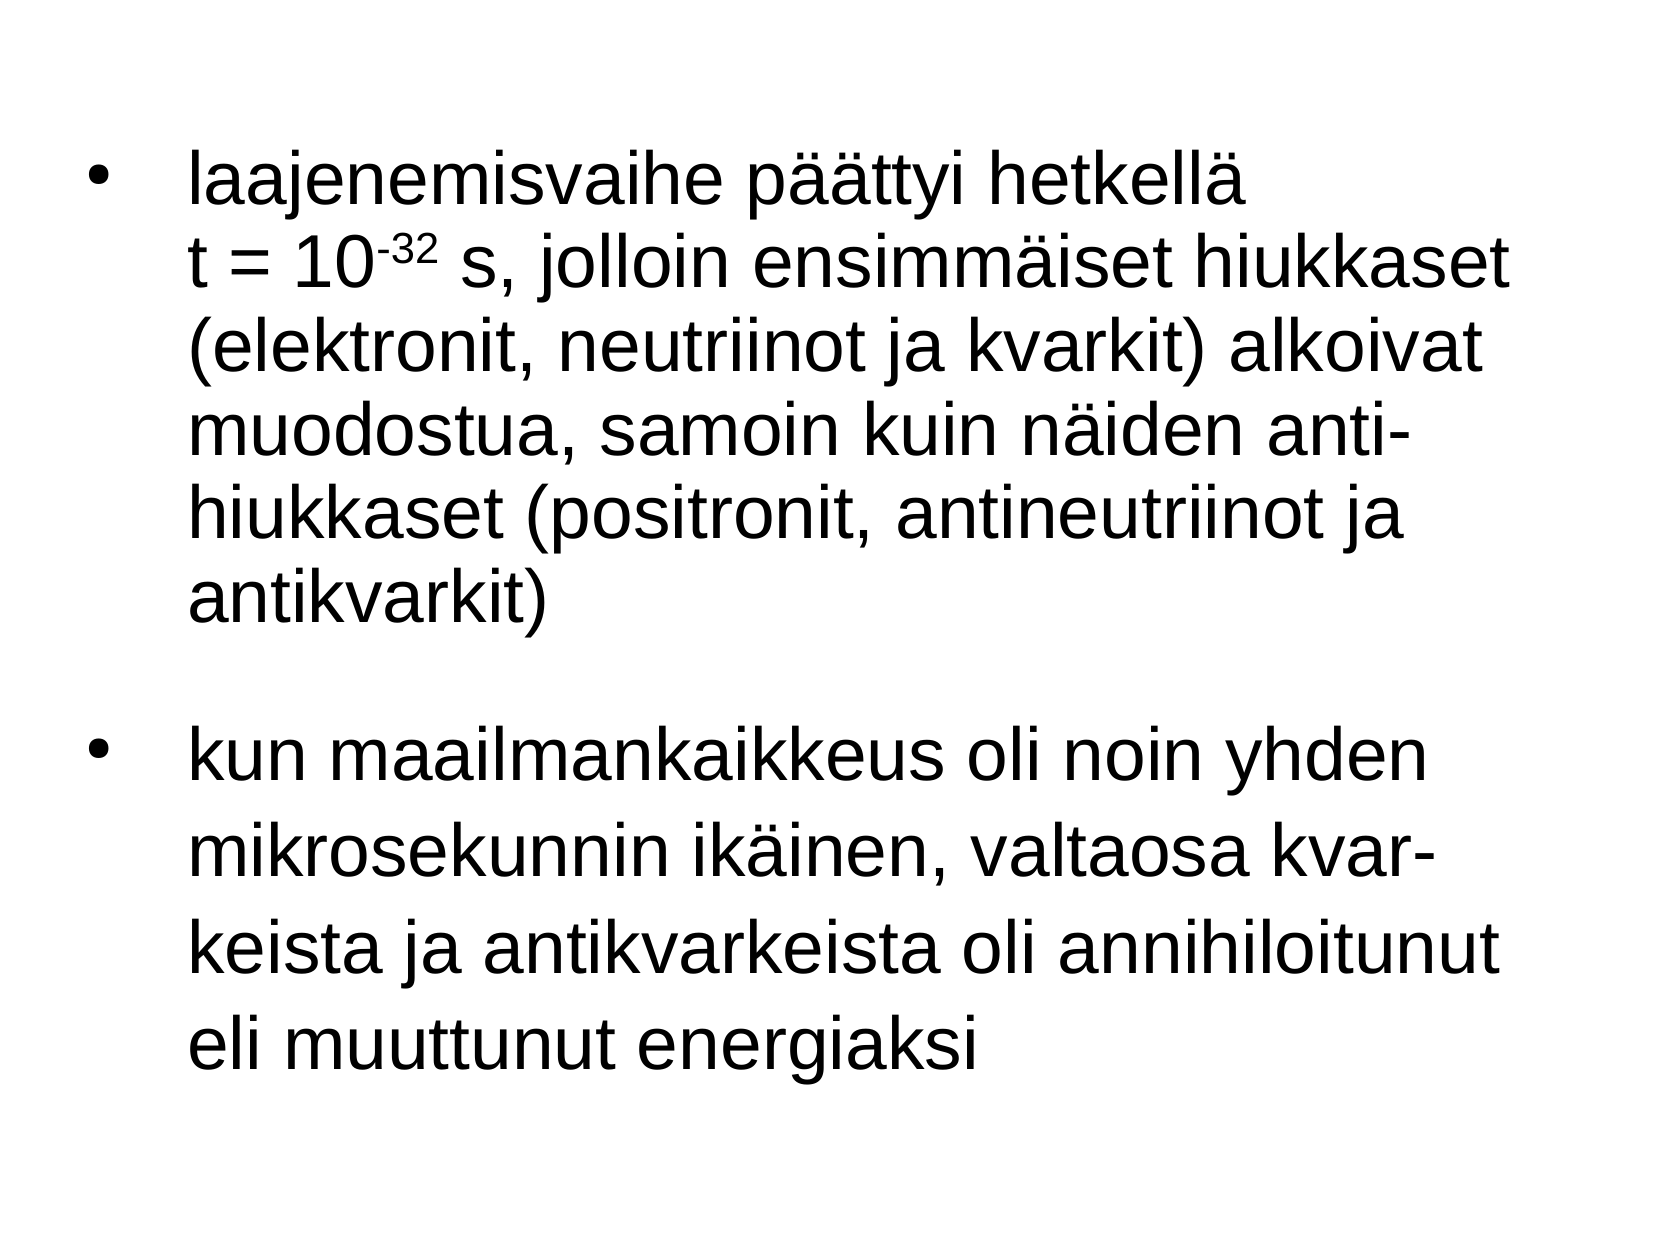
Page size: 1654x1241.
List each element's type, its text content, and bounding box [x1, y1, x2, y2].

text_box laajenemisvaihe päättyi hetkellä t = 10-32 s, jolloin ensimmäiset hiukkaset (elektronit, neutriinot ja kvarkit) alkoivat muodostua, samoin kuin näiden anti-hiukkaset (positronit, antineutriinot ja antikvarkit) kun maailmankaikkeus oli noin yhden mikrosekunnin ikäinen, valtaosa kvar-keista ja antikvarkeista oli annihiloitunut eli muuttunut energiaksi [70, 129, 1618, 1004]
